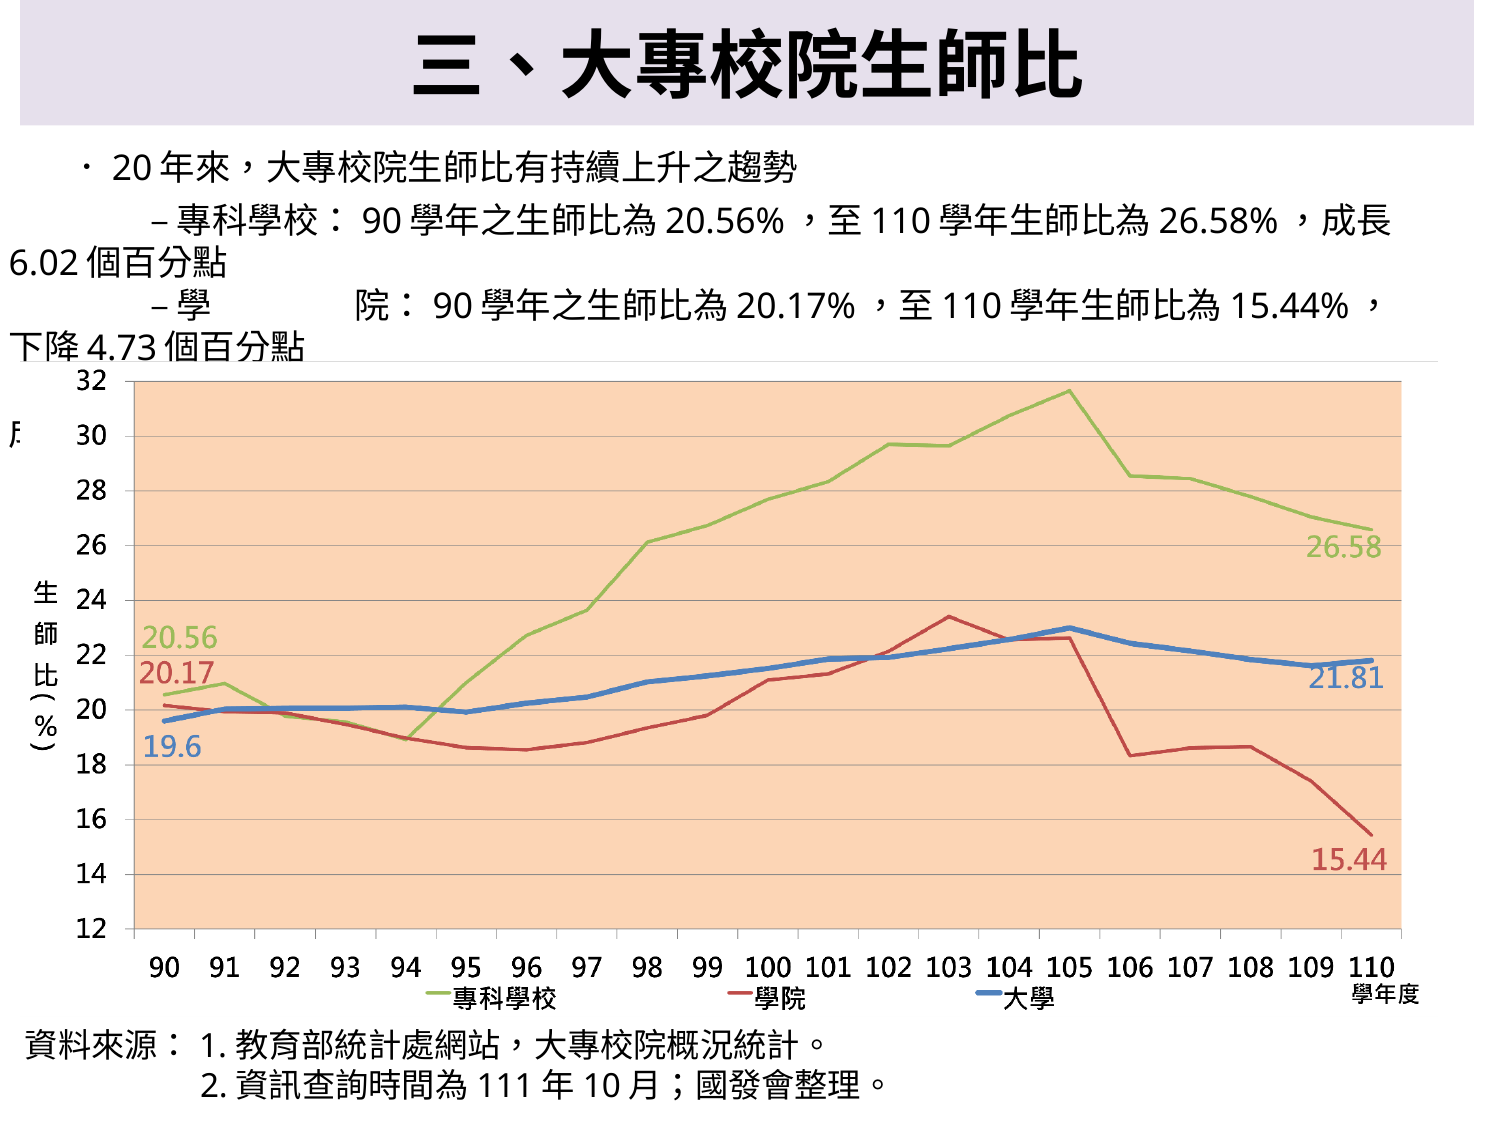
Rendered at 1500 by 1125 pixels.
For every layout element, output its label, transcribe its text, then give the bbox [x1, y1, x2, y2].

text_box 三、大專校院生師比 [20, 0, 1474, 126]
text_box ．20年來，大專校院生師比有持續上升之趨勢 –專科學校：90學年之生師比為20.56%，至110學年生師比為26.58%，成長6.02個百分點 –學 院：90學年之生師比為20.17%，至110學年生師比為15.44%，下降4.73個百分點 –大 學：90學年之生師比為19.60%，至110學年生師比為21.81%，成長2.21個百分點 [0, 137, 1438, 504]
picture [20, 361, 1438, 1017]
text_box 資料來源：1.教育部統計處網站，大專校院概況統計。 2.資訊查詢時間為111年10月；國發會整理。 [10, 1016, 1484, 1112]
